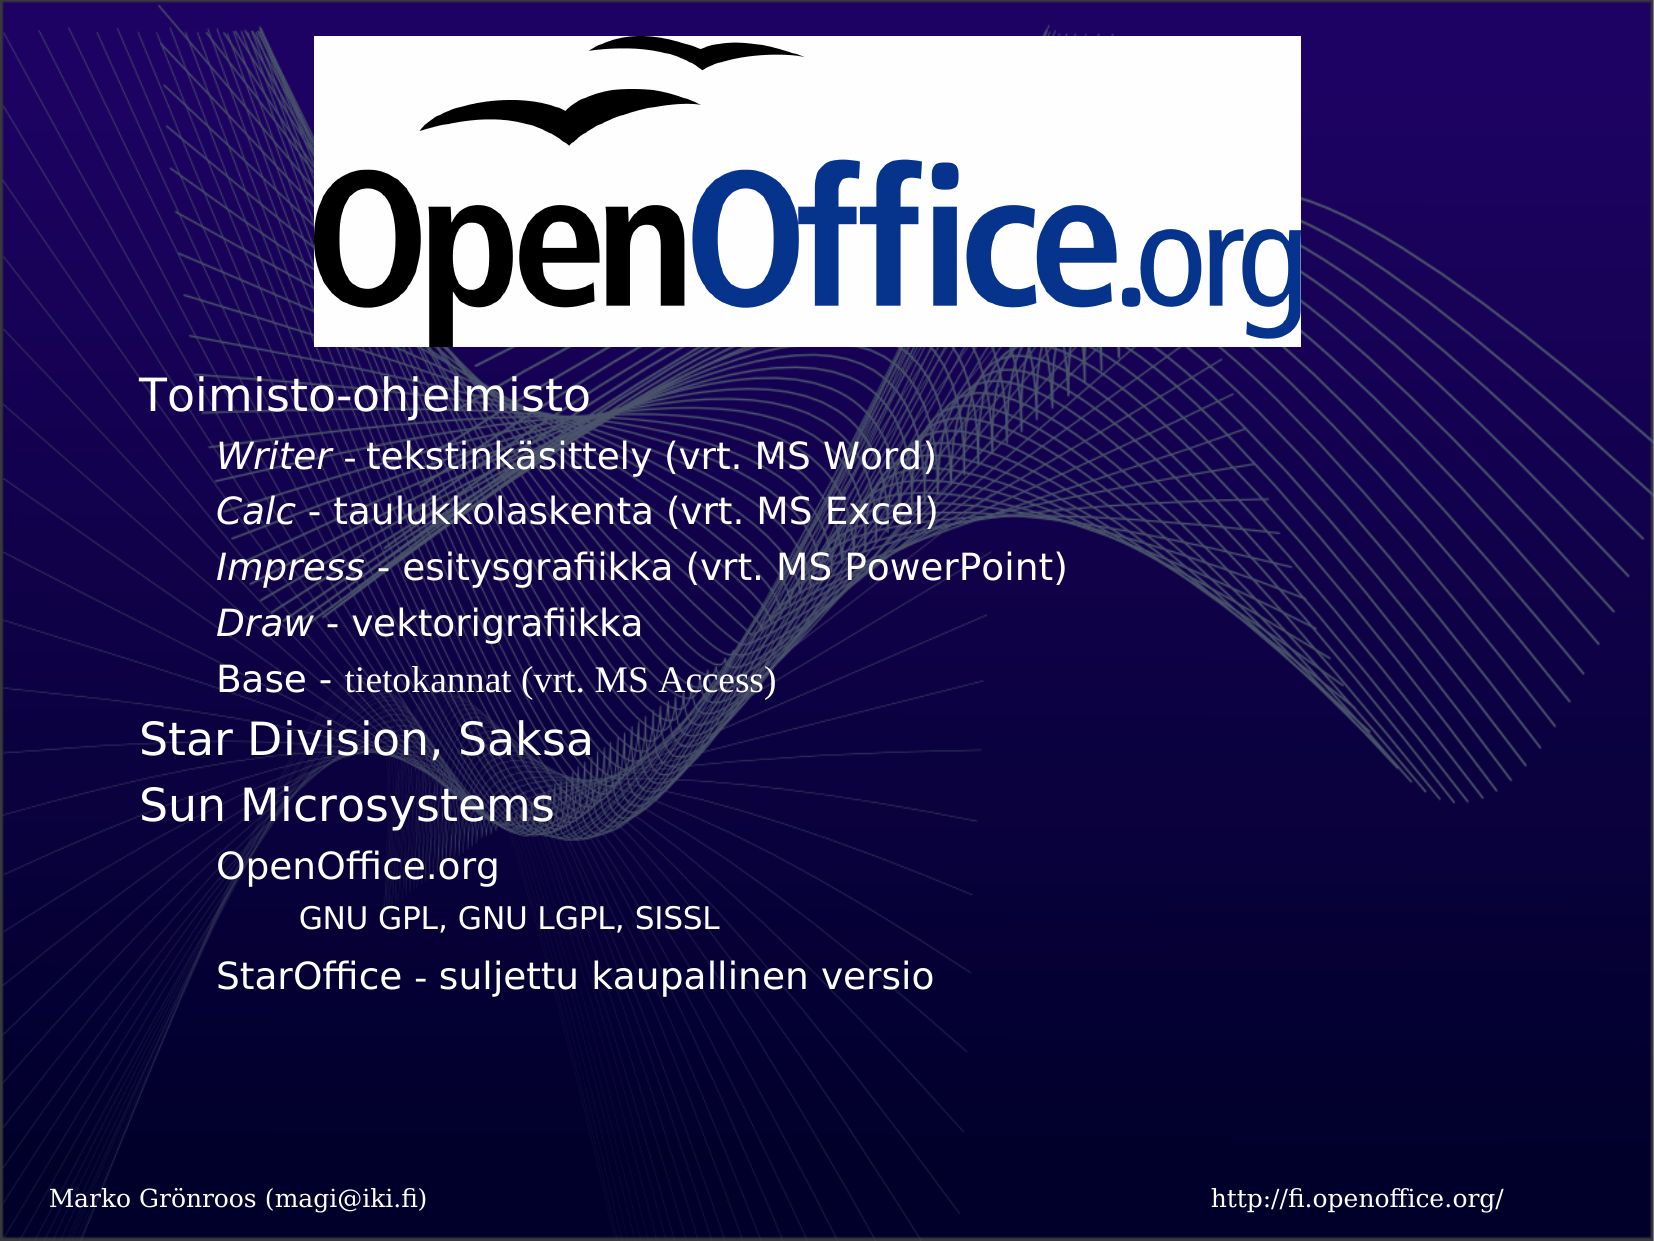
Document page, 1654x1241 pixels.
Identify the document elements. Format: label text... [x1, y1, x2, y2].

picture [0, 0, 1654, 1241]
list Toimisto-ohjelmisto Writer - tekstinkäsittely (vrt. MS Word) Calc - taulukkolaskenta (vrt. MS Excel) Impress - esitysgrafiikka (vrt. MS PowerPoint) Draw - vektorigrafiikka Base - tietokannat (vrt. MS Access) Star Division, Saksa Sun Microsystems OpenOffice.org GNU GPL, GNU LGPL, SISSL StarOffice - suljettu kaupallinen versio [121, 368, 1534, 1157]
